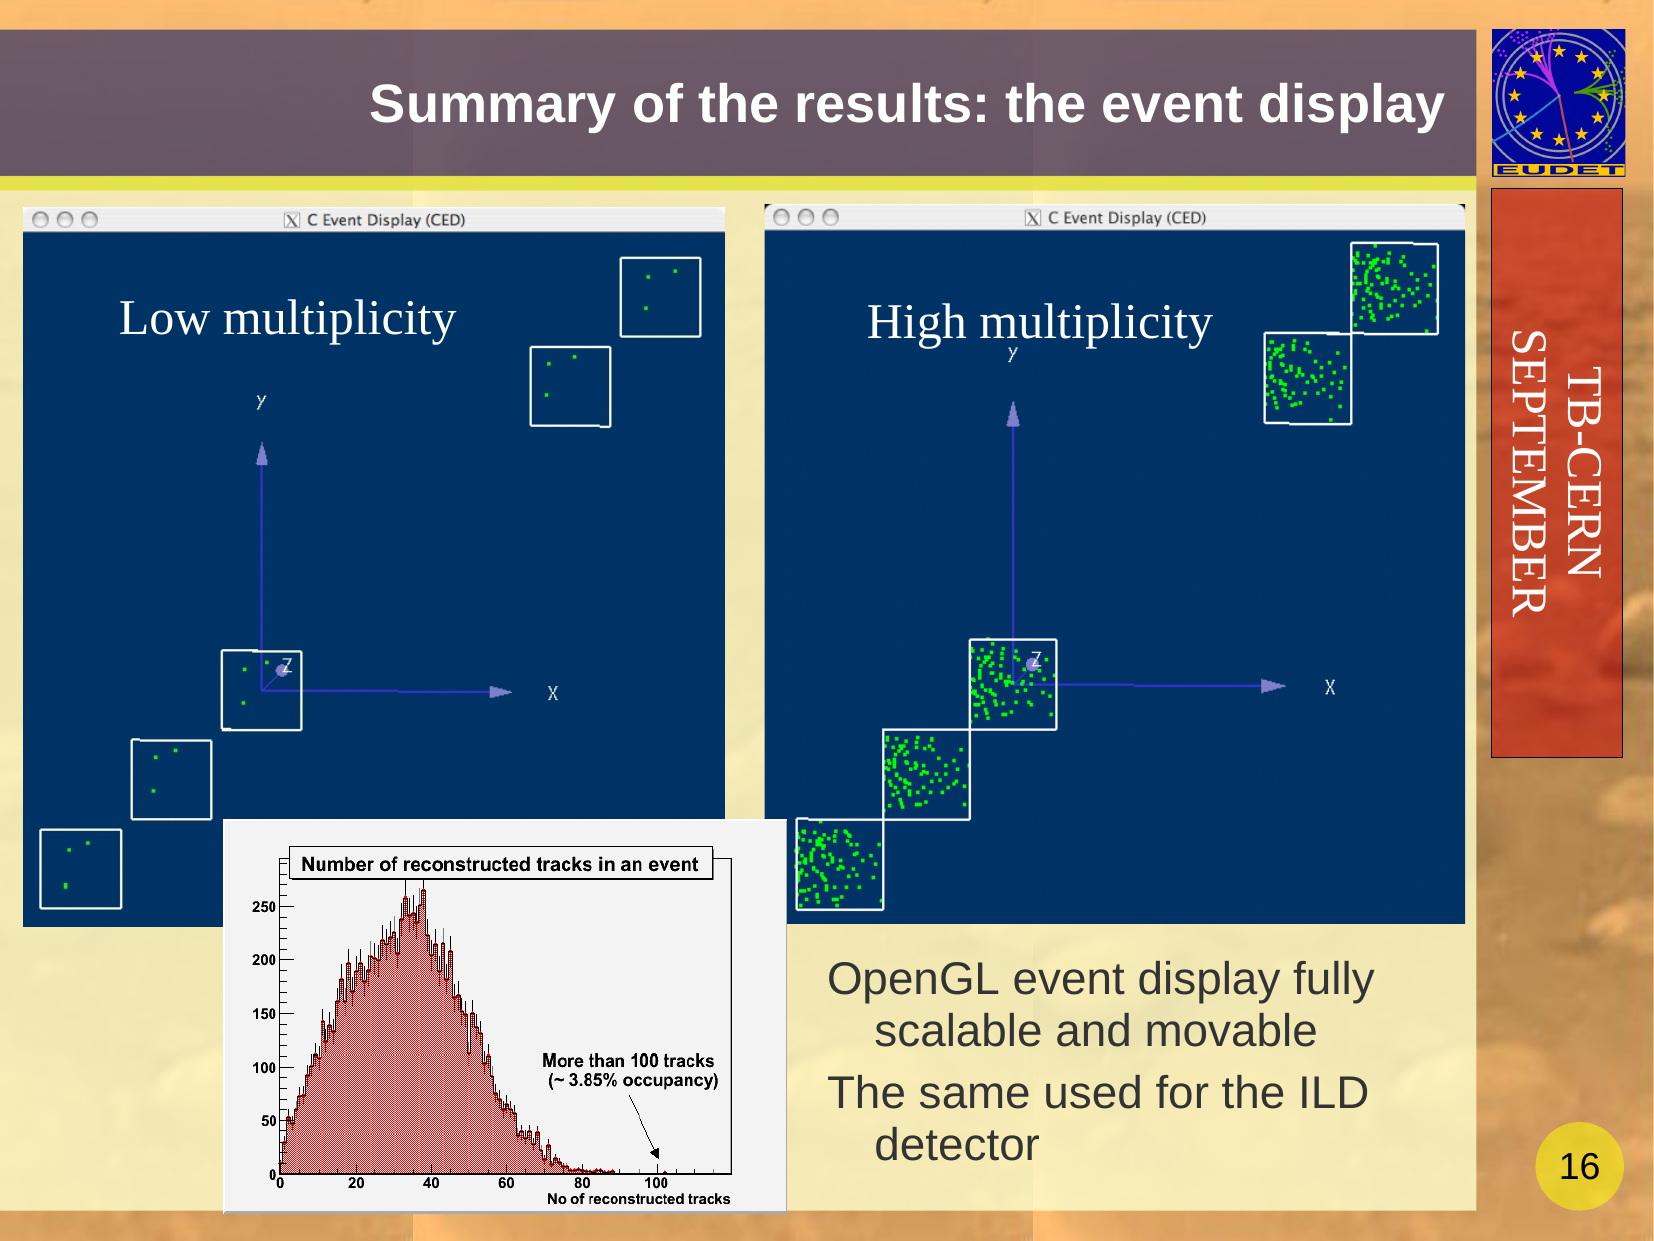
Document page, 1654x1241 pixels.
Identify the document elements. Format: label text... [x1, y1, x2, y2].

text_box Low multiplicity [118, 290, 458, 346]
text_box TB-CERN SEPTEMBER [1491, 188, 1623, 758]
picture [0, 0, 1654, 1241]
list OpenGL event display fully scalable and movable The same used for the ILD detector [752, 953, 1463, 1171]
title Summary of the results: the event display [29, 59, 1447, 148]
text_box High multiplicity [866, 293, 1214, 351]
